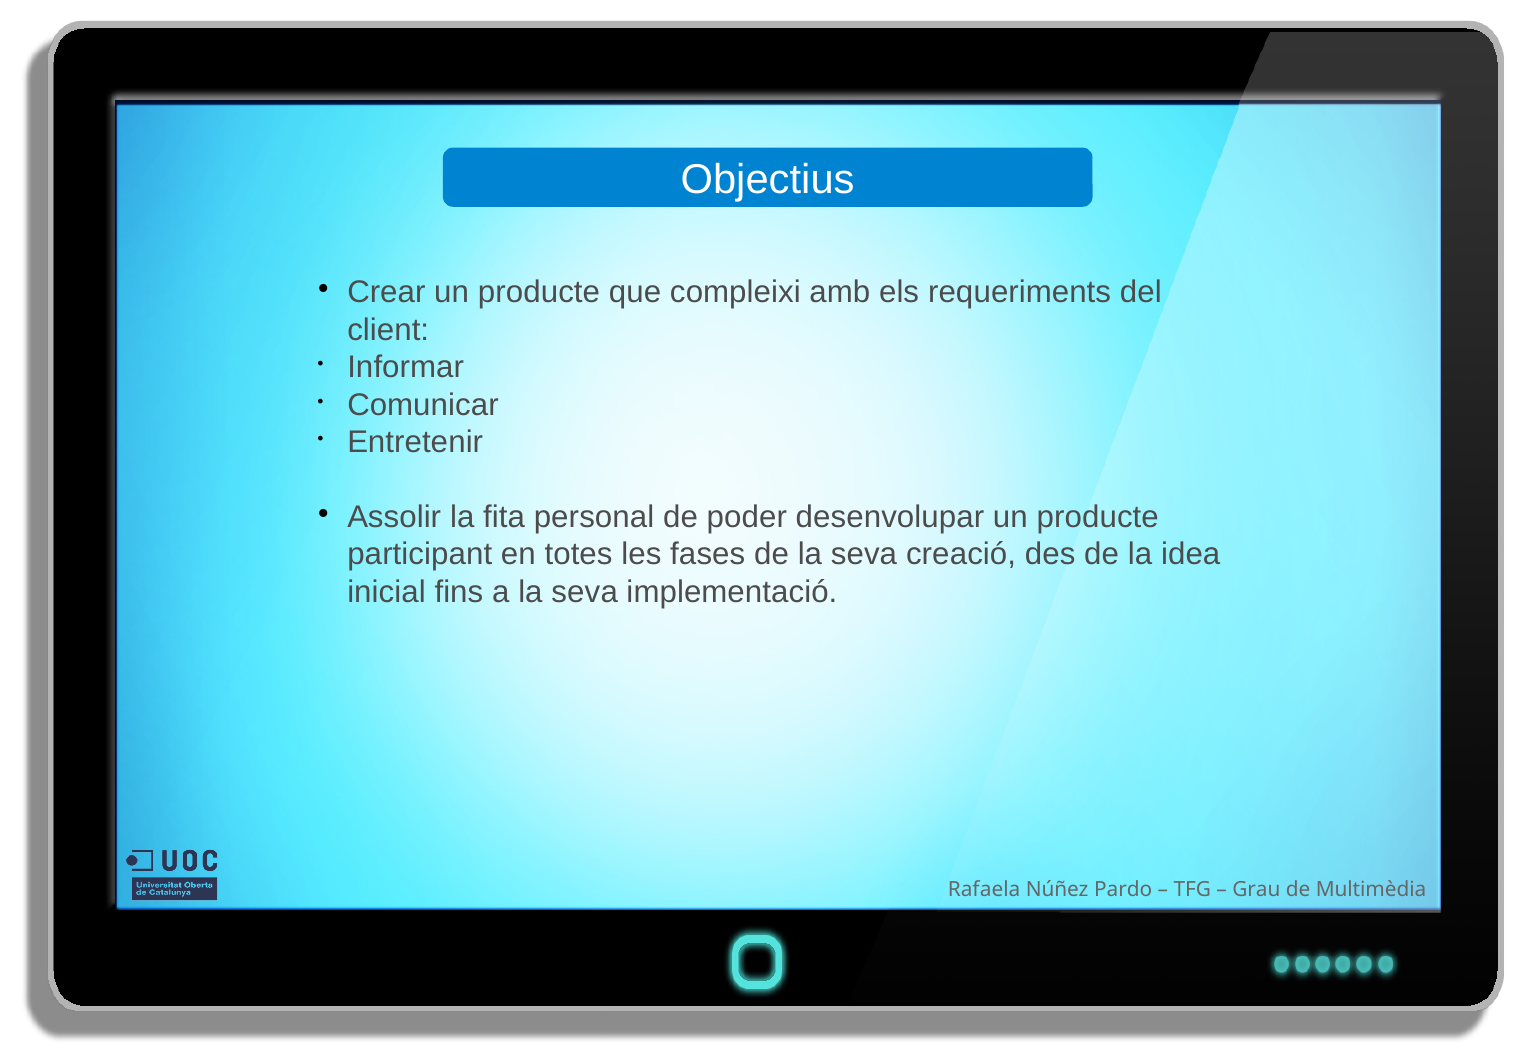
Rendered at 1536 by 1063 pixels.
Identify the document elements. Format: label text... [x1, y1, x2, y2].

text_box Rafaela Núñez Pardo – TFG – Grau de Multimèdia [921, 868, 1453, 909]
text_box Crear un producte que compleixi amb els requeriments del client: Informar Comunicar Entretenir Assolir la fita personal de poder desenvolupar un producte participant en totes les fases de la seva creació, des de la idea inicial fins a la seva implementació. [291, 264, 1253, 729]
text_box Objectius [442, 147, 1093, 207]
picture [0, 0, 1536, 1063]
